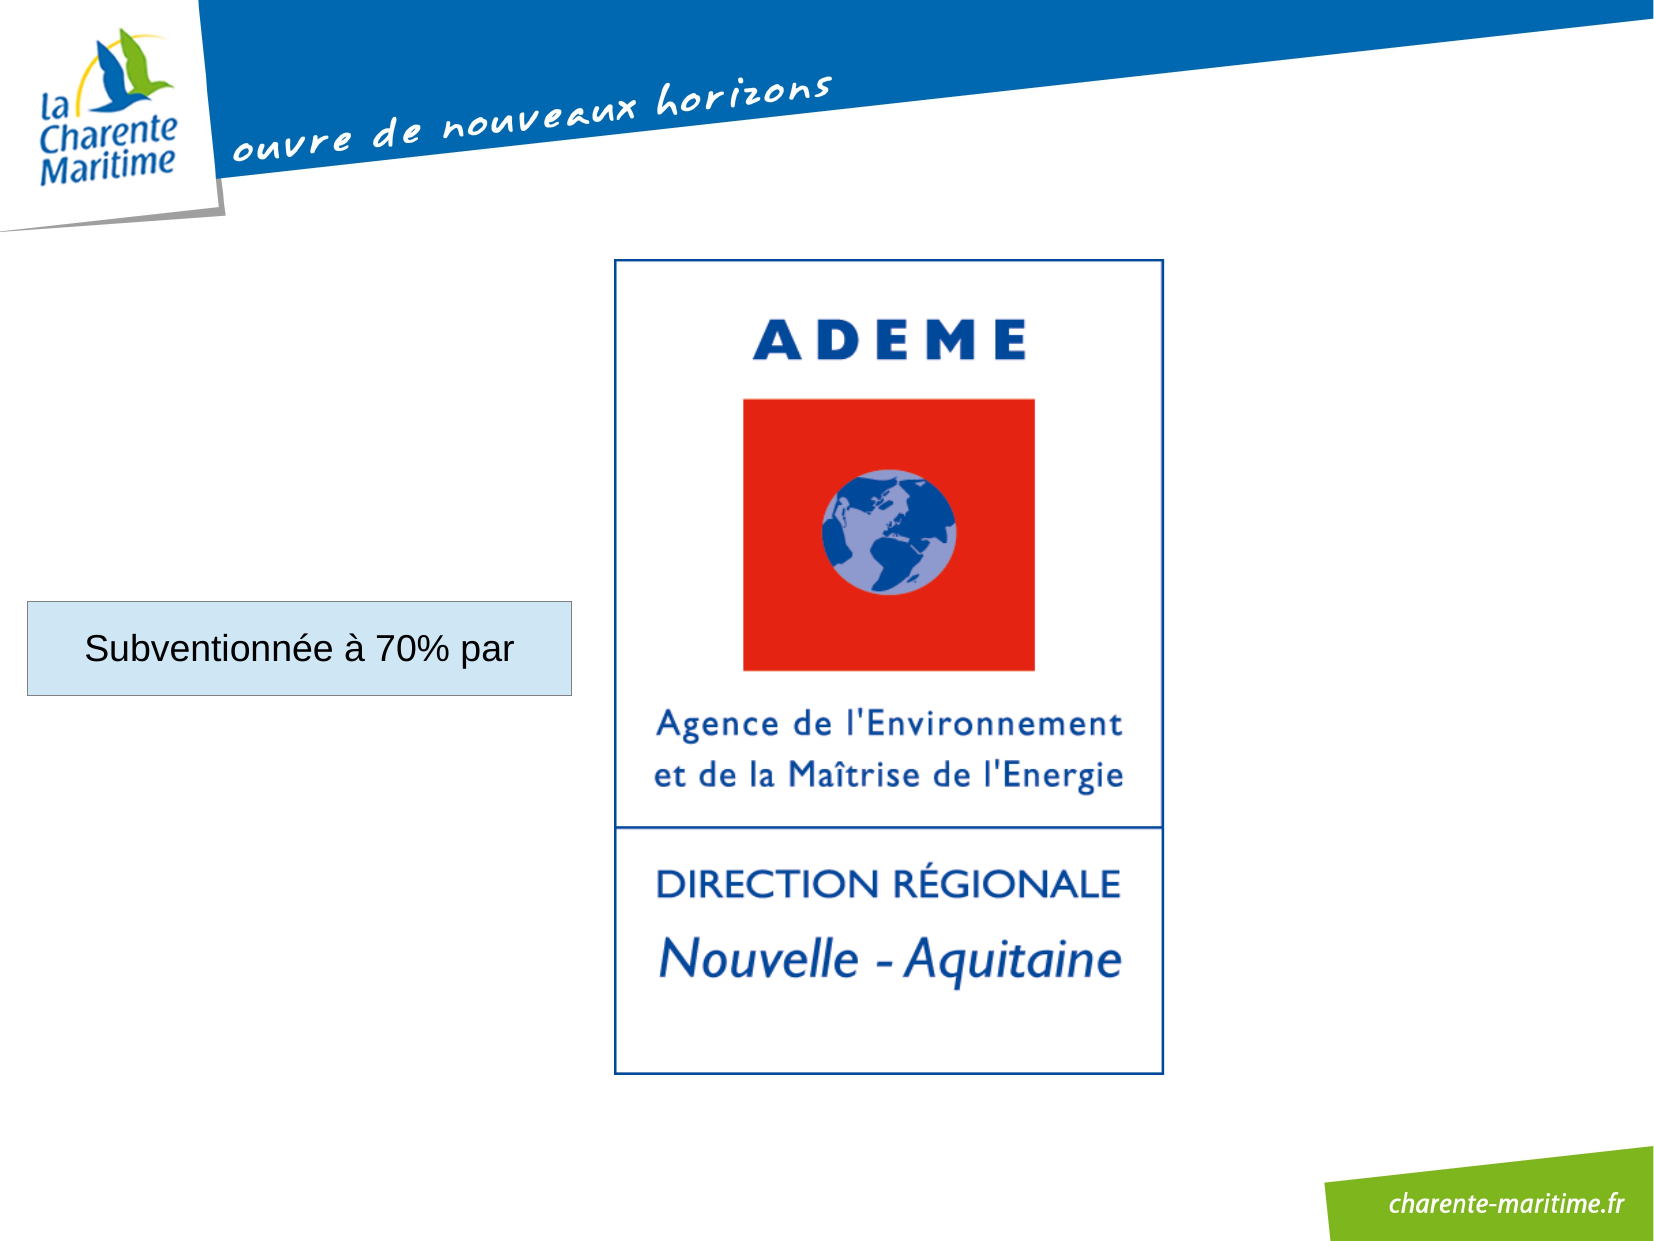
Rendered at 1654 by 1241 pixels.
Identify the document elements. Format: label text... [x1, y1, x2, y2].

picture [0, 0, 1654, 1241]
text_box Subventionnée à 70% par [27, 601, 572, 696]
